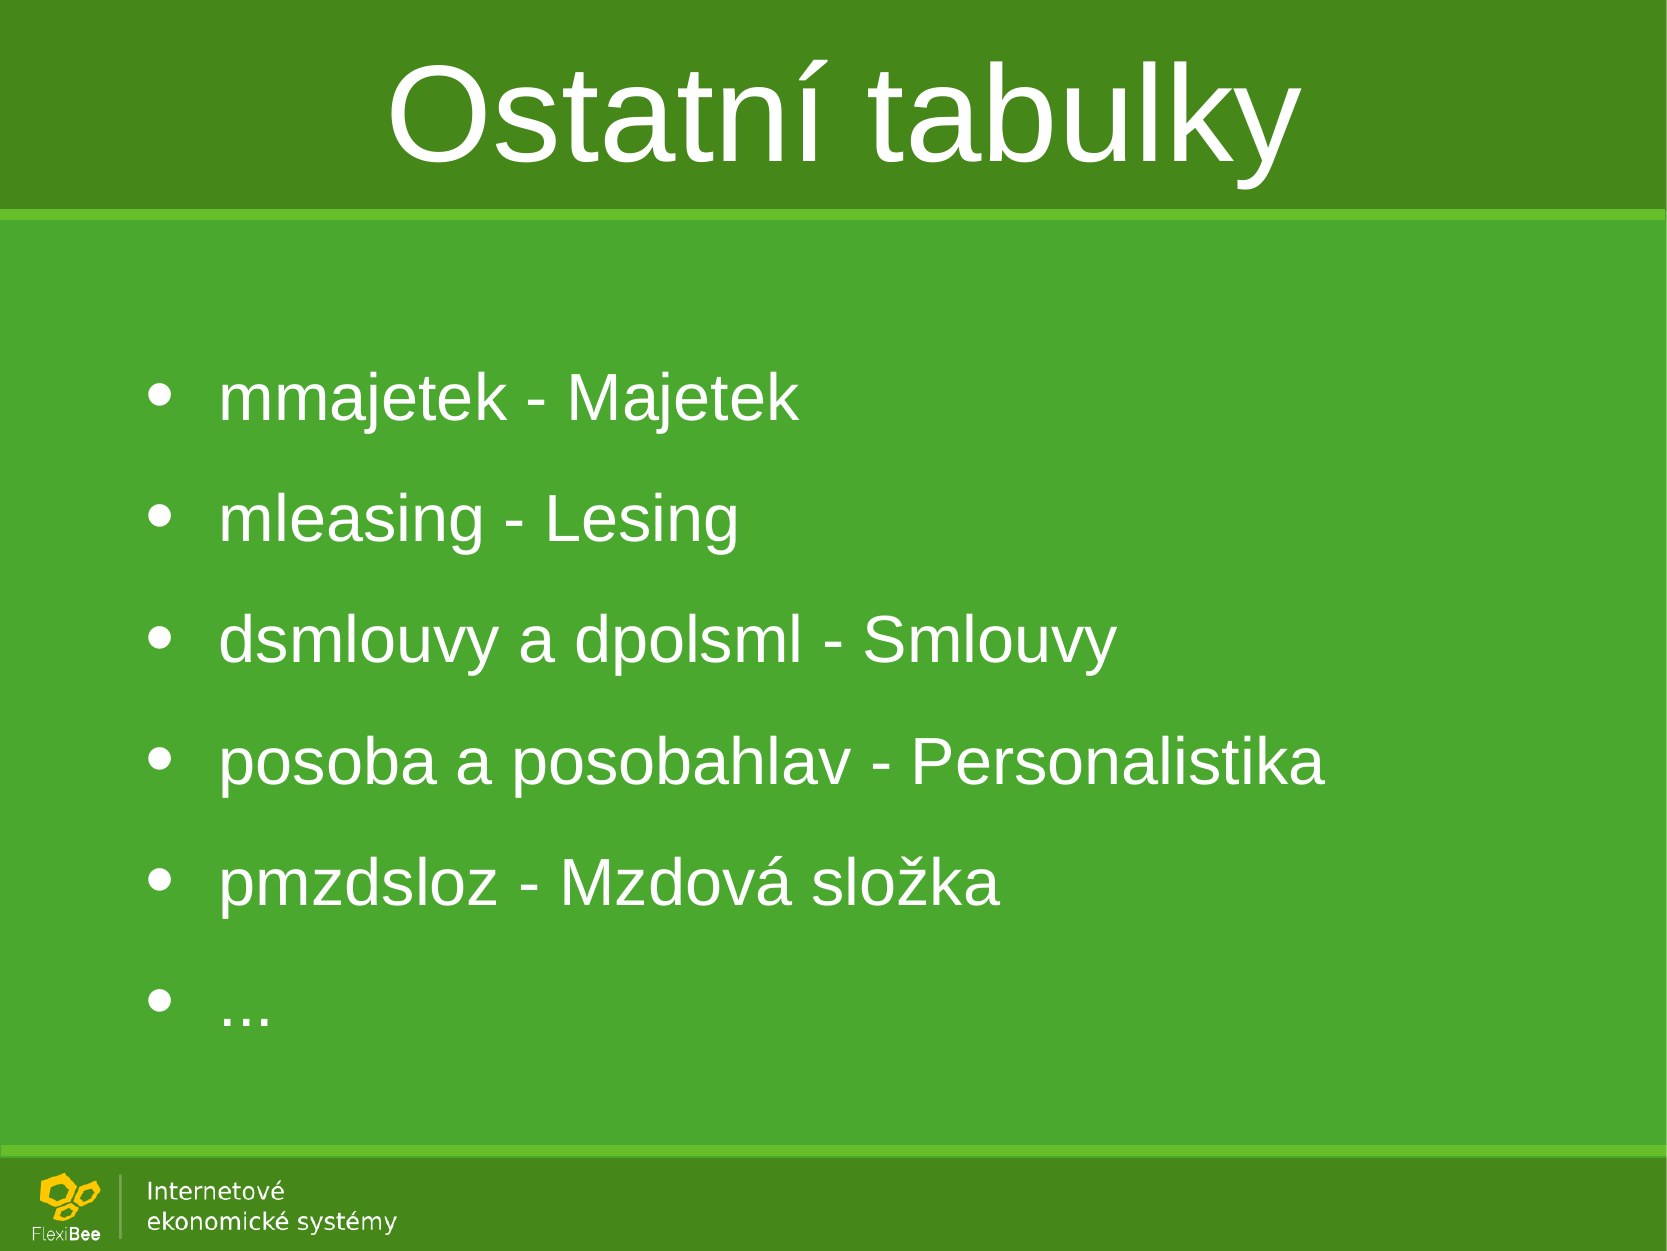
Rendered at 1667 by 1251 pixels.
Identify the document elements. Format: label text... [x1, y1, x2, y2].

list mmajetek - Majetek mleasing - Lesing dsmlouvy a dpolsml - Smlouvy posoba a posobahlav - Personalistika pmzdsloz - Mzdová složka ... [106, 295, 1560, 1099]
title Ostatní tabulky [118, 0, 1571, 361]
picture [0, 0, 1667, 1251]
